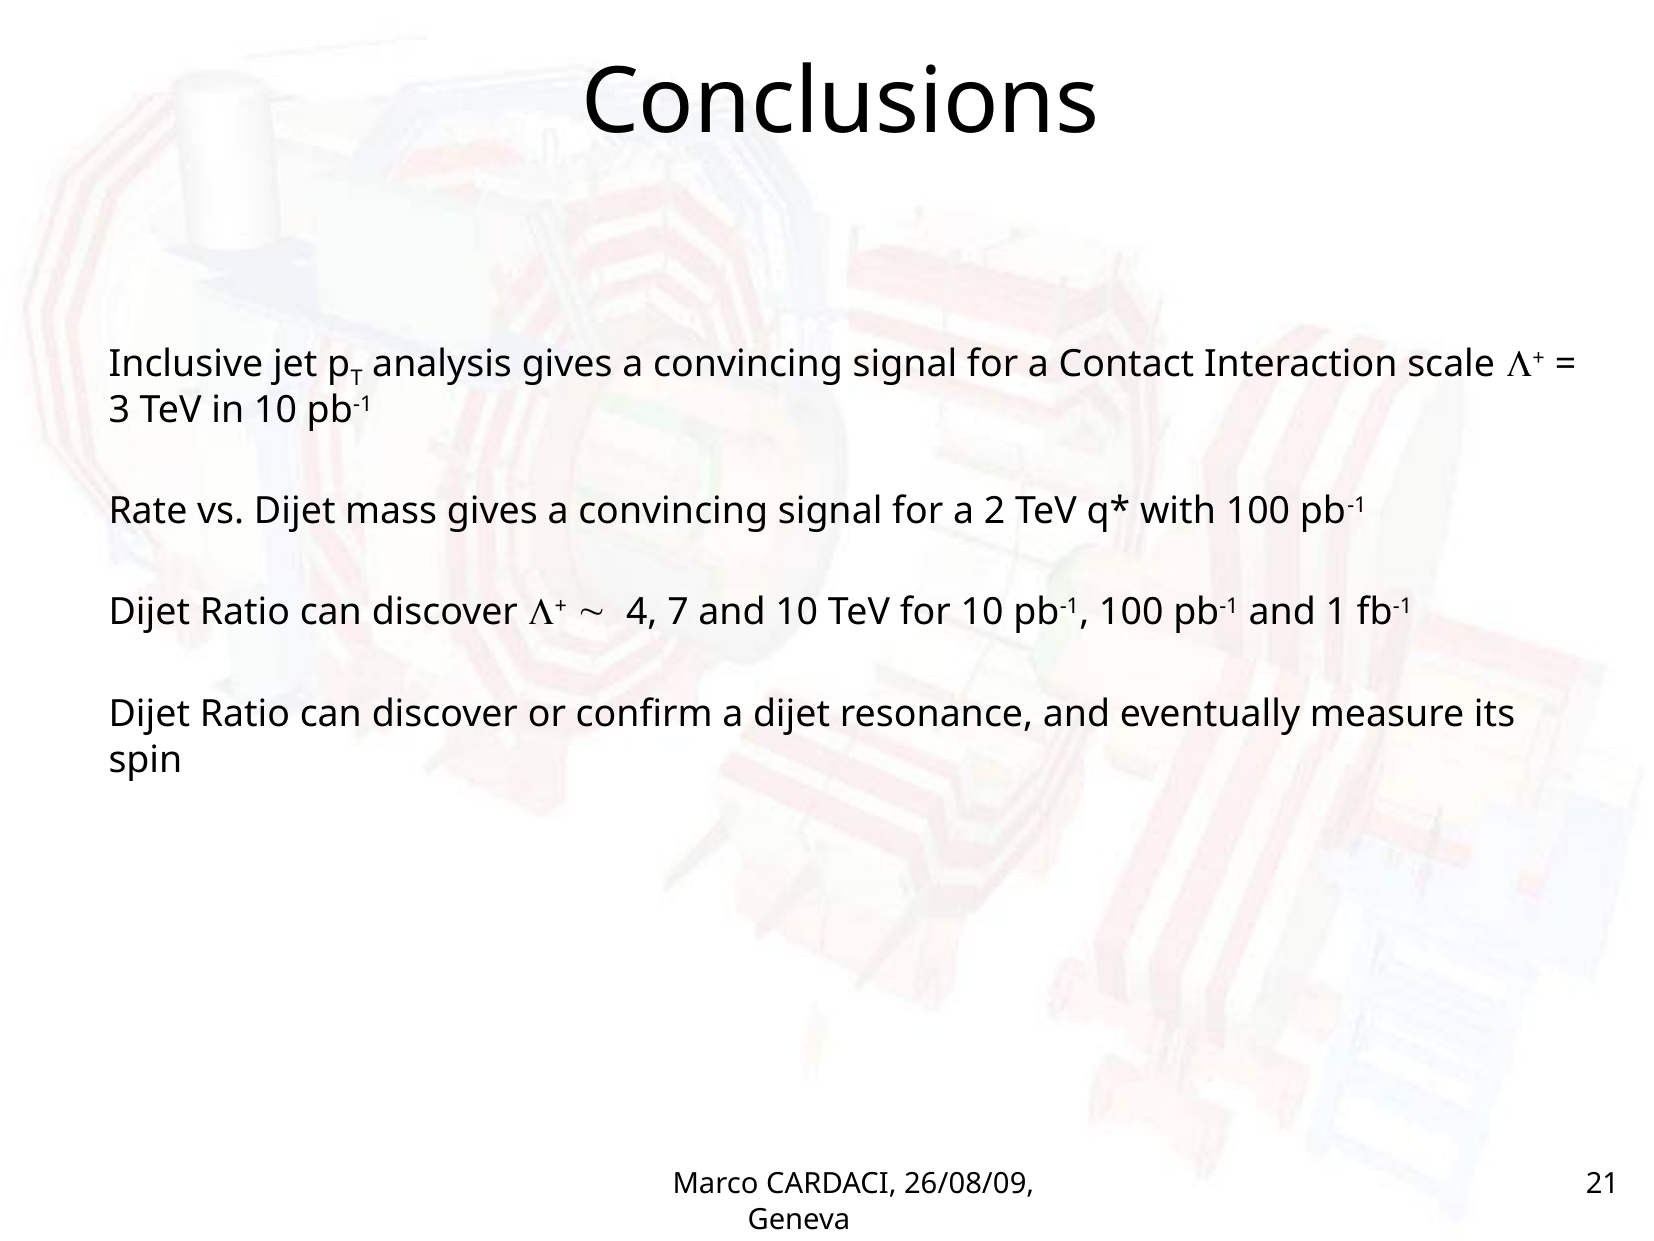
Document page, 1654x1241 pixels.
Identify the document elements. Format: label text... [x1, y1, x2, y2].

picture [5, 5, 1651, 1241]
text_box Marco CARDACI, 26/08/09, Geneva [657, 1157, 1078, 1213]
text_box 21 [1570, 1157, 1654, 1213]
picture [132, 754, 144, 770]
title Conclusions [206, 29, 1475, 168]
text_box Inclusive jet pT analysis gives a convincing signal for a Contact Interaction scale + = 3 TeV in 10 pb-1 Rate vs. Dijet mass gives a convincing signal for a 2 TeV q* with 100 pb-1 Dijet Ratio can discover +  4, 7 and 10 TeV for 10 pb-1, 100 pb-1 and 1 fb-1 Dijet Ratio can discover or confirm a dijet resonance, and eventually measure its spin [5, 285, 1605, 752]
